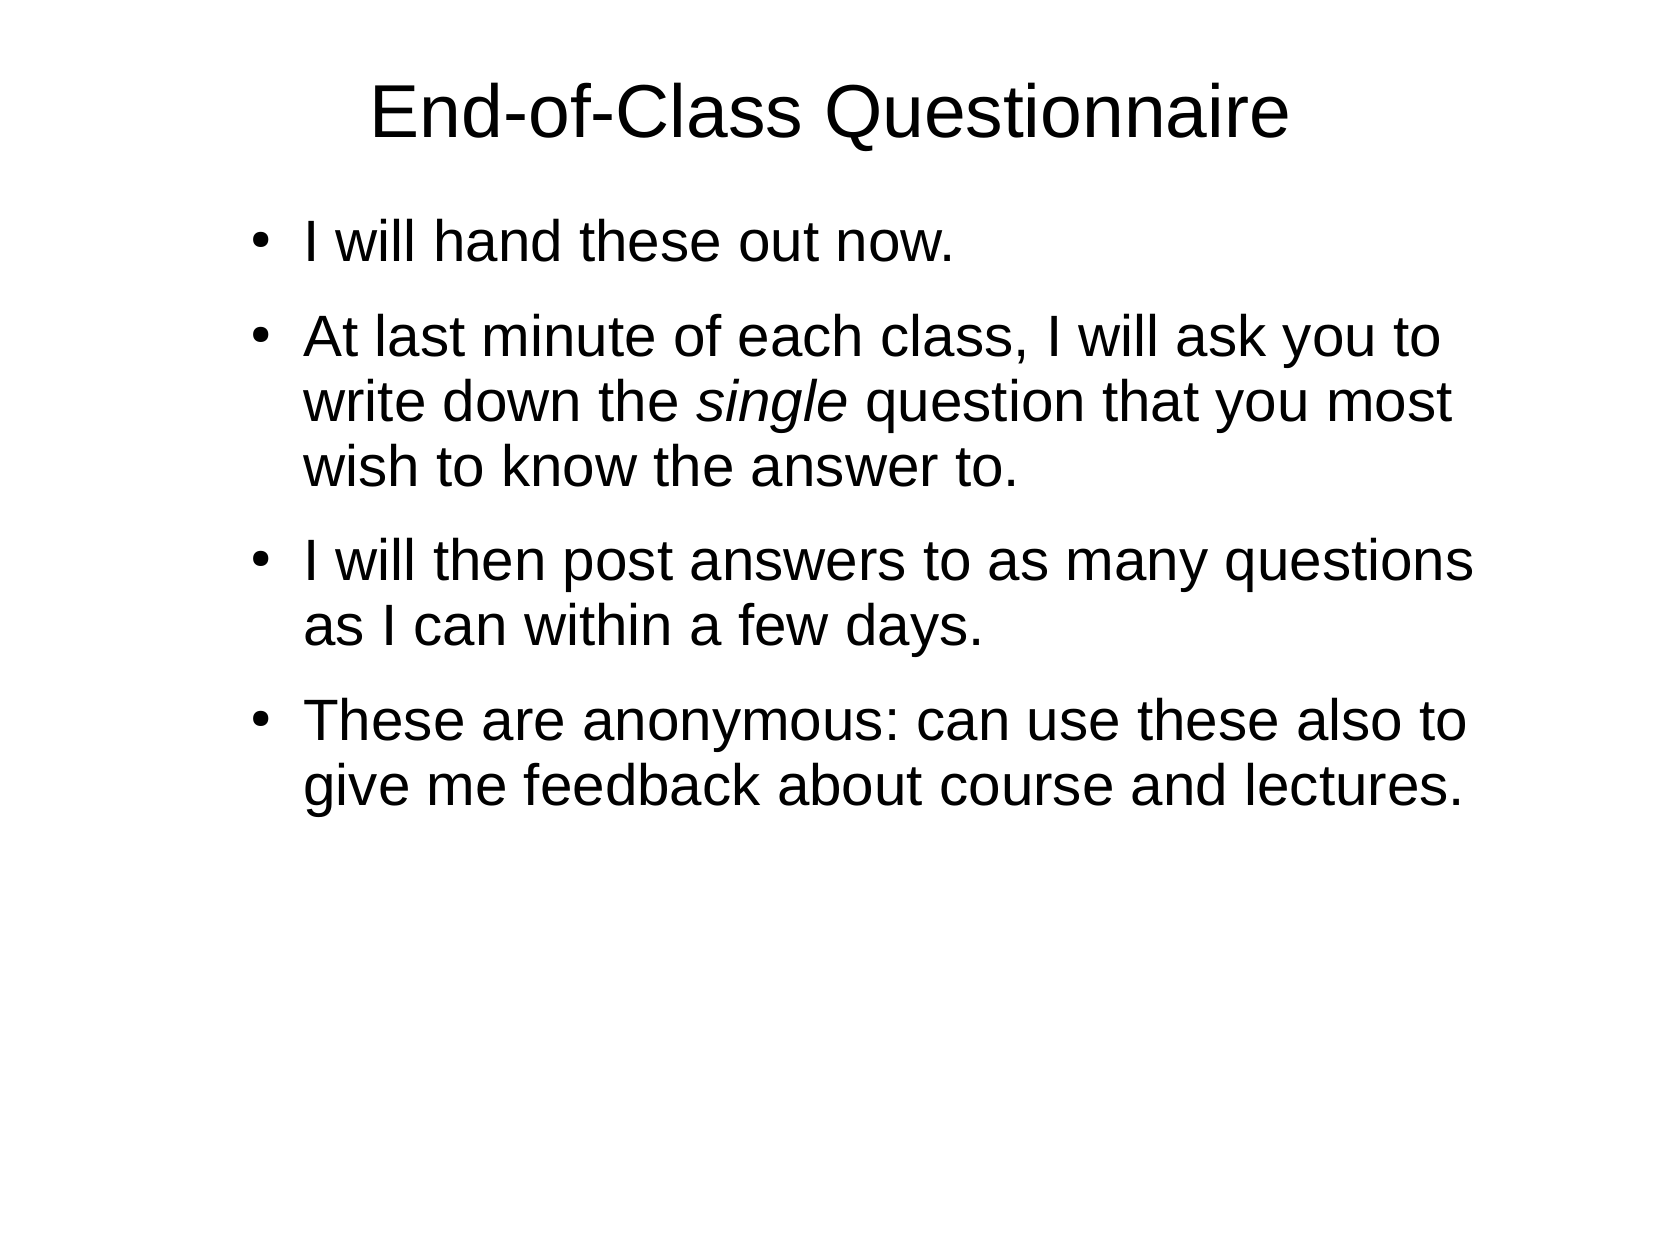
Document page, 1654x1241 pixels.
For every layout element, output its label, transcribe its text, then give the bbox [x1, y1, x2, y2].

title End-of-Class Questionnaire [86, 17, 1576, 206]
list I will hand these out now. At last minute of each class, I will ask you to write down the single question that you most wish to know the answer to. I will then post answers to as many questions as I can within a few days. These are anonymous: can use these also to give me feedback about course and lectures. [232, 208, 1501, 1013]
